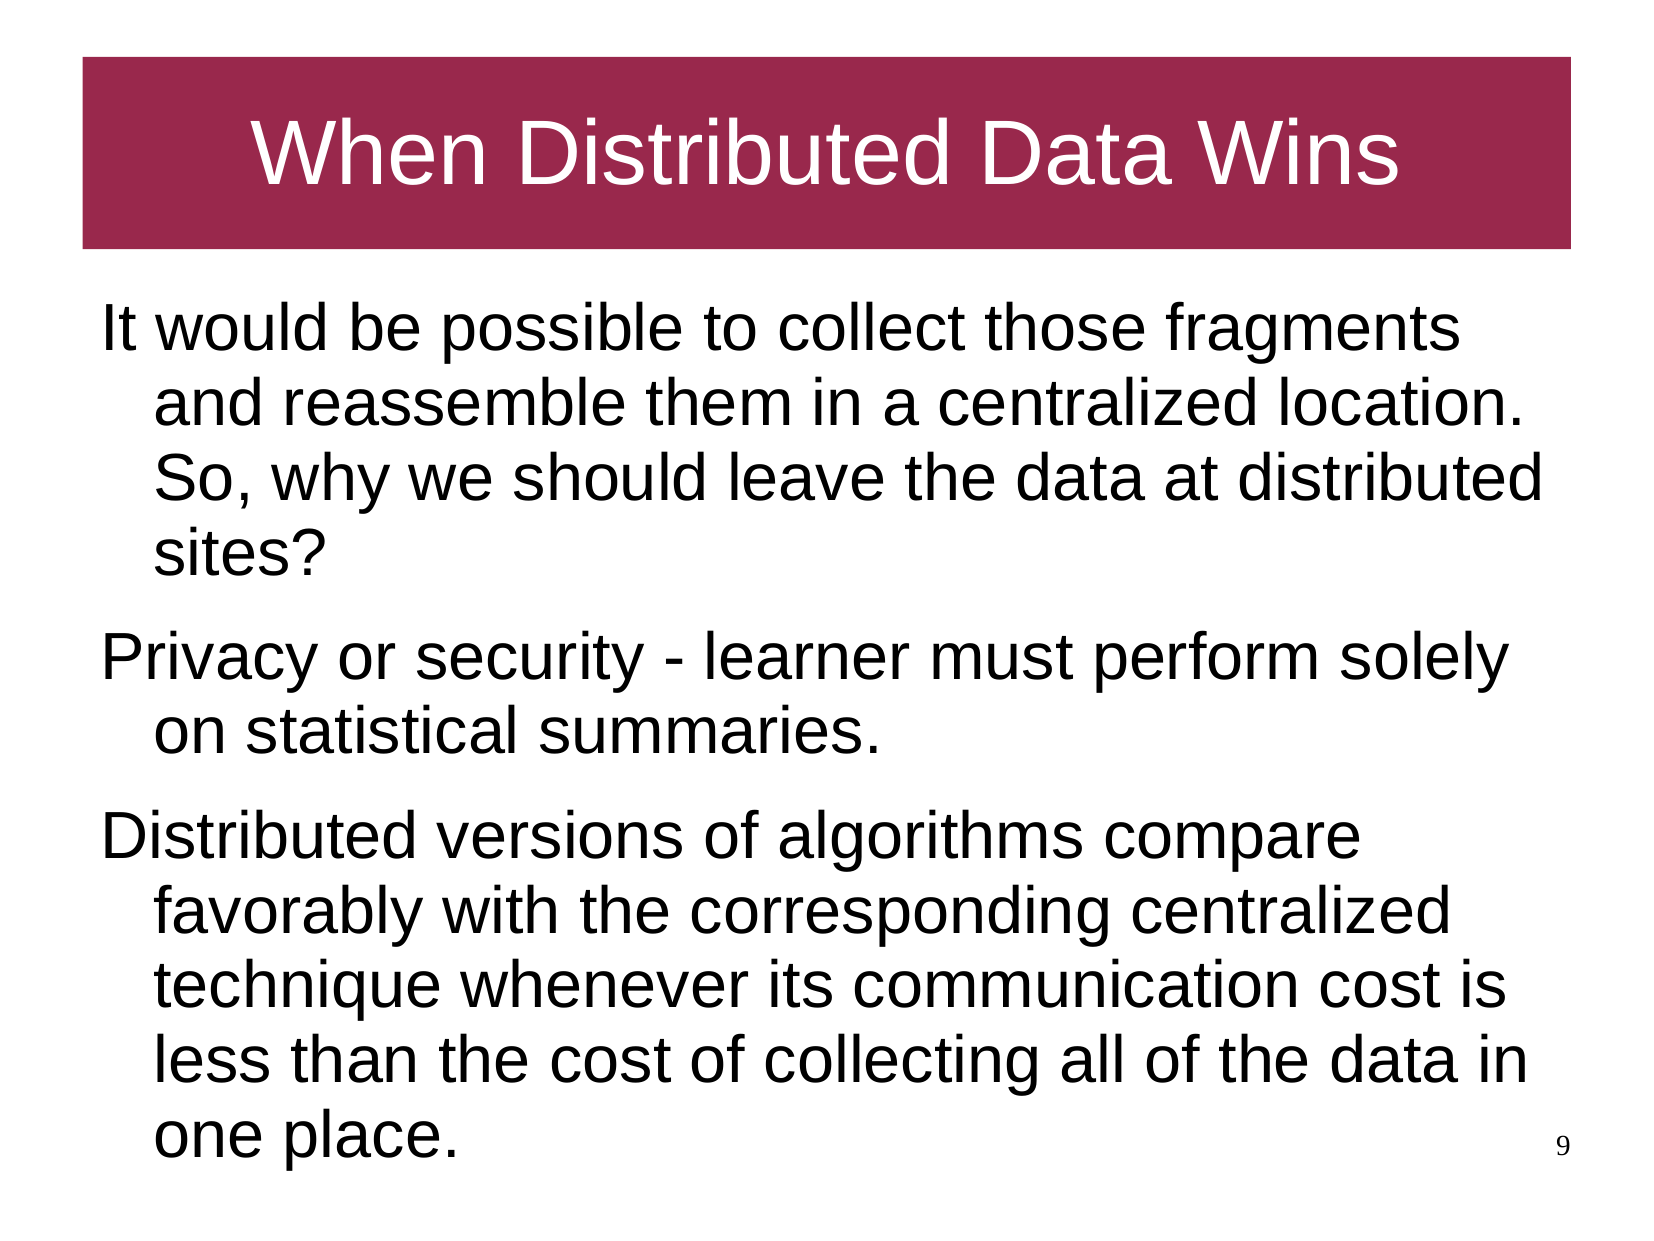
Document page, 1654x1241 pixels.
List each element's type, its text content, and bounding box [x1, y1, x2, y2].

title When Distributed Data Wins [82, 56, 1571, 250]
list It would be possible to collect those fragments and reassemble them in a centralized location. So, why we should leave the data at distributed sites? Privacy or security - learner must perform solely on statistical summaries. Distributed versions of algorithms compare favorably with the corresponding centralized technique whenever its communication cost is less than the cost of collecting all of the data in one place. [82, 290, 1571, 1172]
